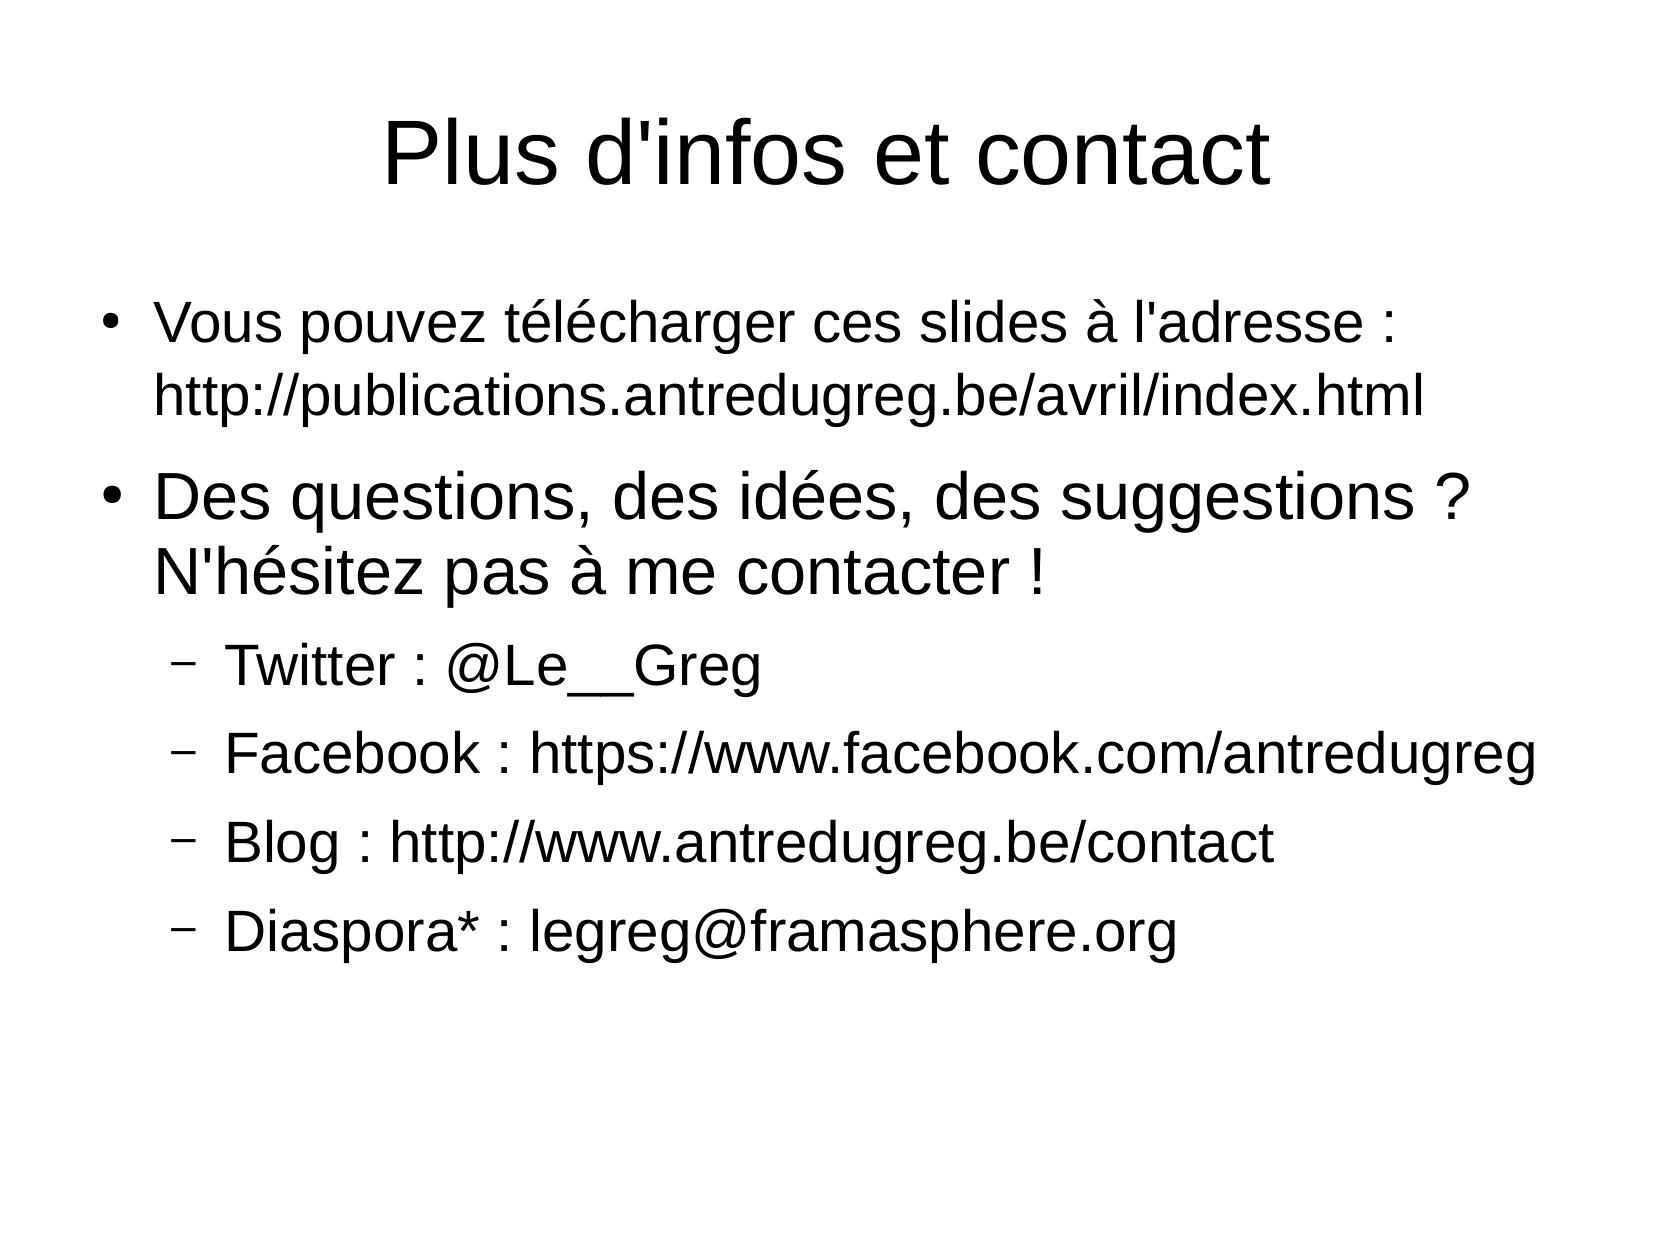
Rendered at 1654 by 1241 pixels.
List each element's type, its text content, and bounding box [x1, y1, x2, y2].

list Vous pouvez télécharger ces slides à l'adresse : http://publications.antredugreg.be/avril/index.html Des questions, des idées, des suggestions ? N'hésitez pas à me contacter ! Twitter : @Le__Greg Facebook : https://www.facebook.com/antredugreg Blog : http://www.antredugreg.be/contact Diaspora* : legreg@framasphere.org [82, 290, 1571, 1010]
title Plus d'infos et contact [82, 49, 1571, 257]
